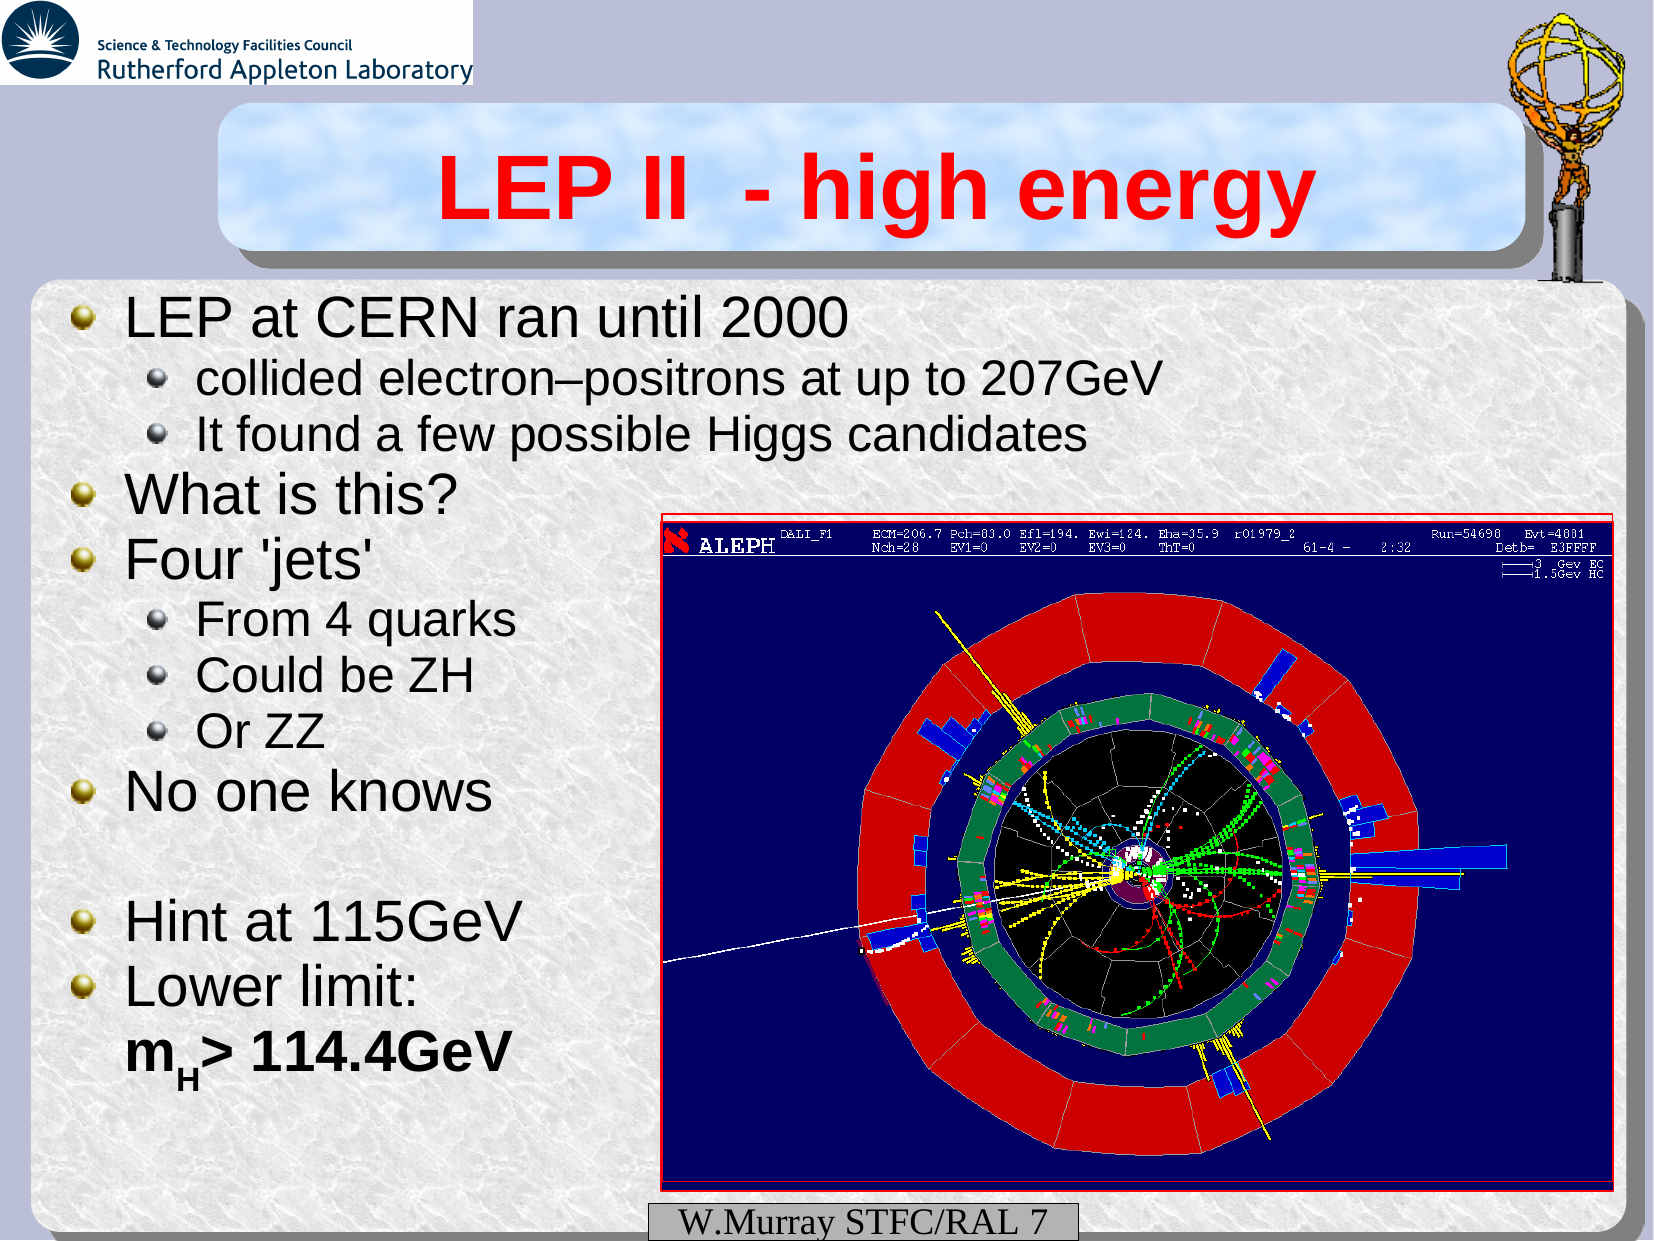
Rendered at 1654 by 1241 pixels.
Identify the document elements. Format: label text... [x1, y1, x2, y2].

title LEP II - high energy [90, 101, 1584, 249]
picture [0, 0, 473, 85]
picture [30, 0, 1654, 1232]
list LEP at CERN ran until 2000 collided electron–positrons at up to 207GeV It found a few possible Higgs candidates What is this? Four 'jets' From 4 quarks Could be ZH Or ZZ No one knows Hint at 115GeV Lower limit: mH> 114.4GeV [663, 515, 1588, 521]
list LEP at CERN ran until 2000 collided electron–positrons at up to 207GeV It found a few possible Higgs candidates What is this? Four 'jets' From 4 quarks Could be ZH Or ZZ No one knows Hint at 115GeV Lower limit: mH> 114.4GeV [53, 285, 1588, 1193]
